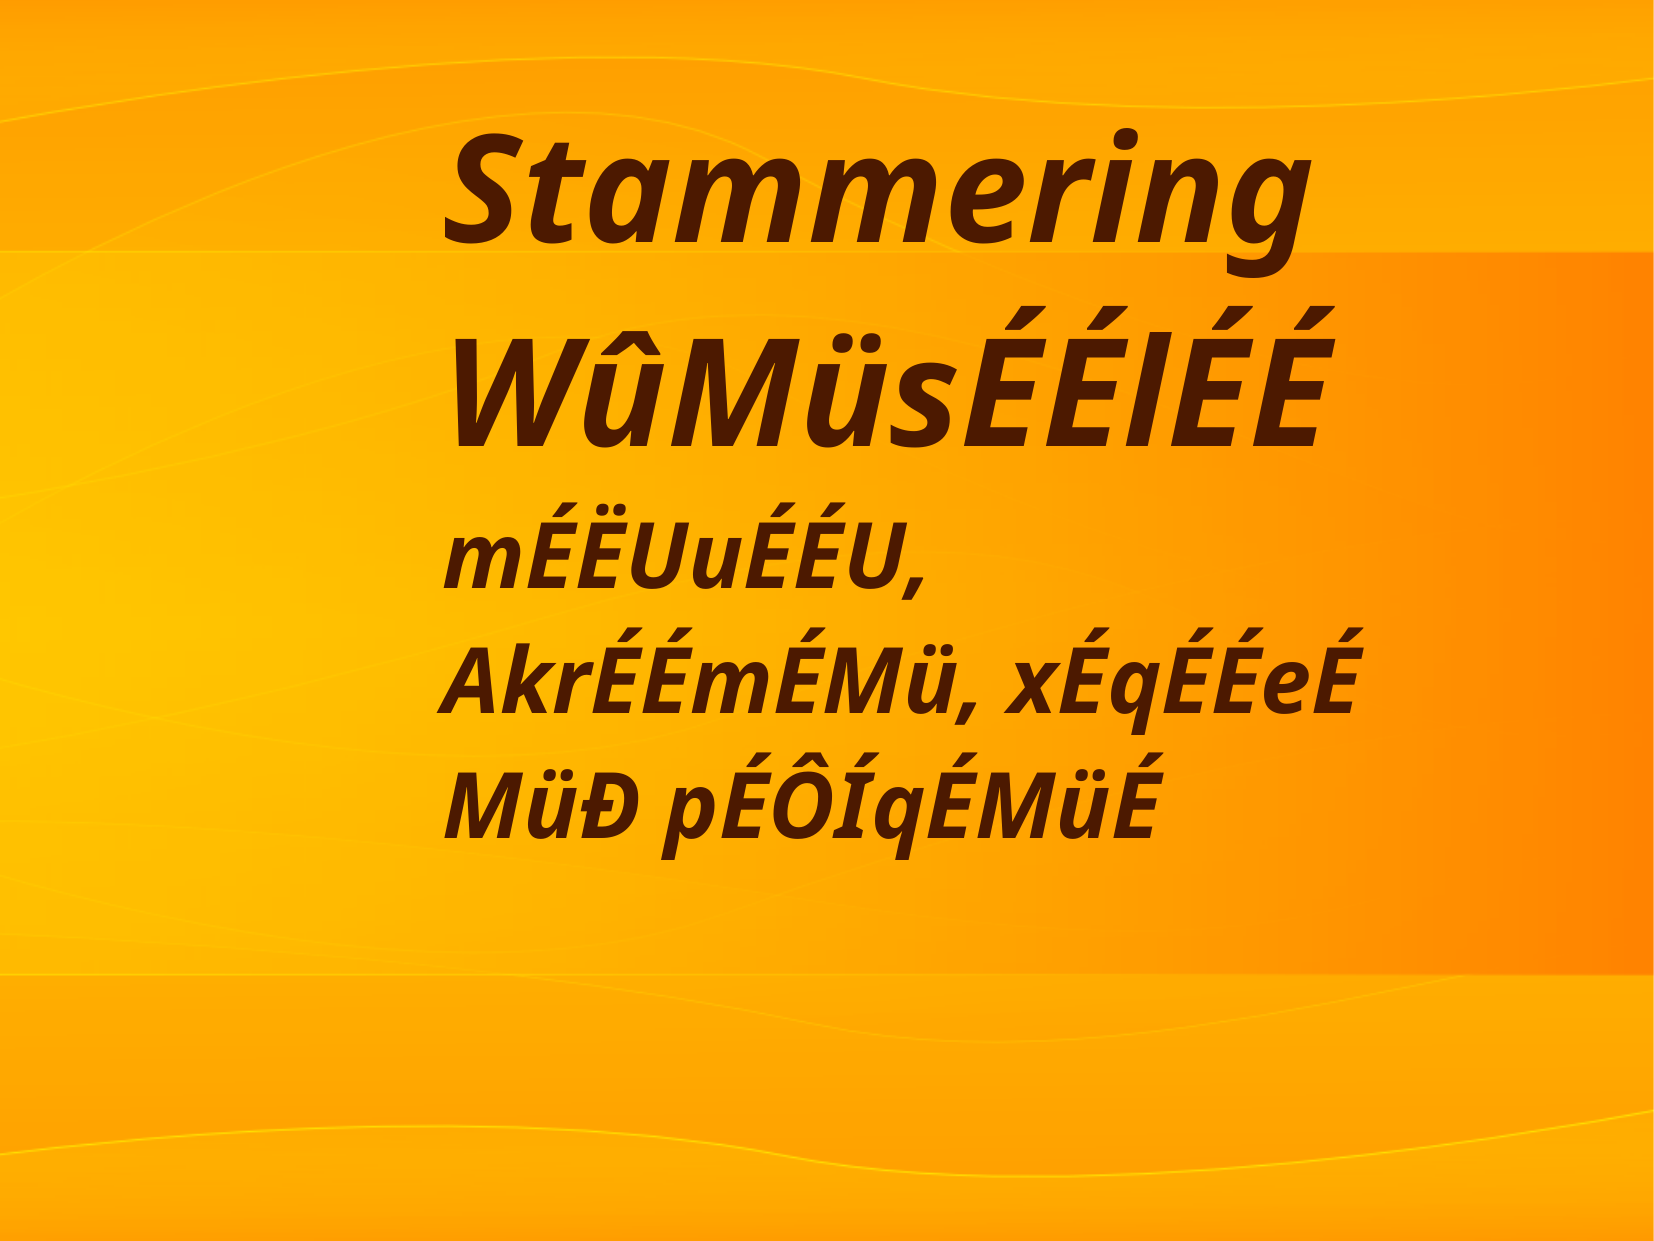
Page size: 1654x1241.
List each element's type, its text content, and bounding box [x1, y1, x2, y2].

title Stammering WûMüsÉÉlÉÉ mÉËUuÉÉU, AkrÉÉmÉMü, xÉqÉÉeÉ MüÐ pÉÔÍqÉMüÉ [383, 160, 1533, 991]
picture [0, 0, 1654, 1241]
